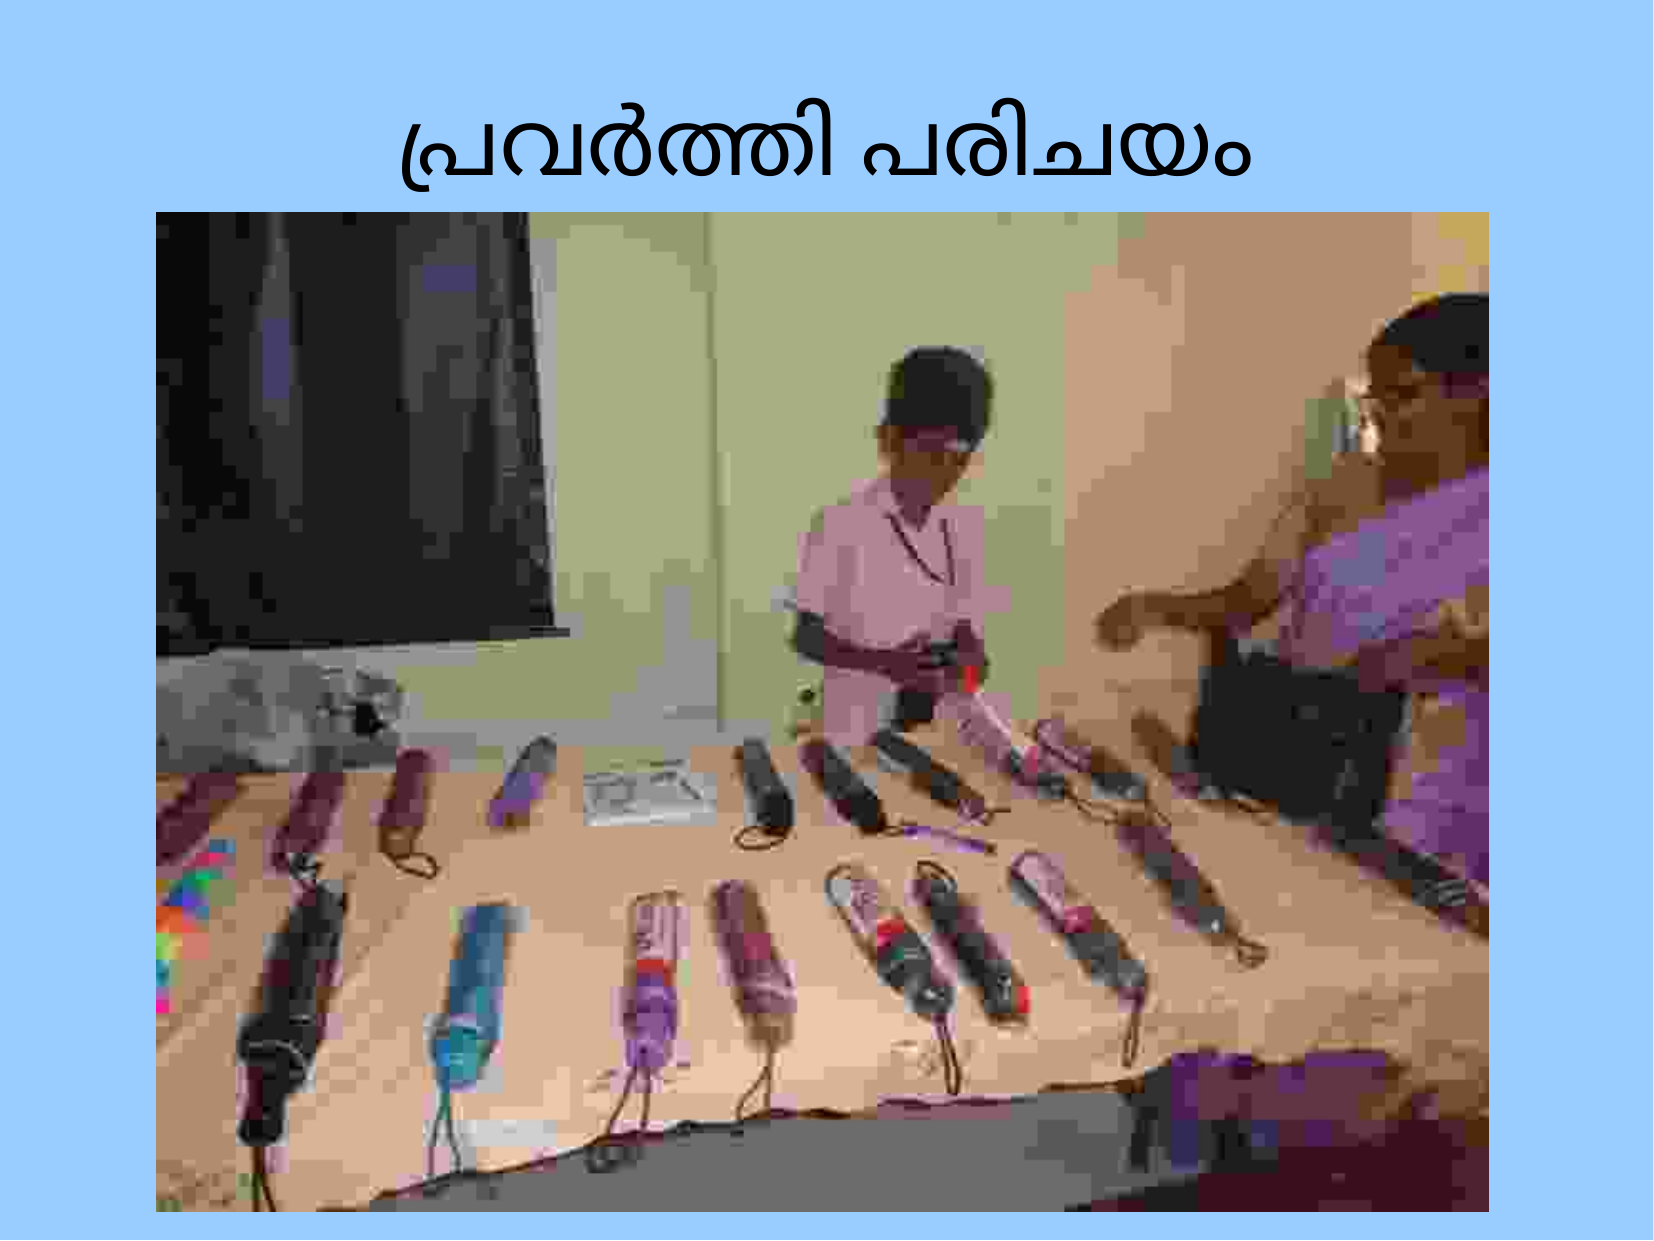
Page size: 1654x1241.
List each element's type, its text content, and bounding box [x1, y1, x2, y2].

picture [156, 212, 1489, 1212]
title പ്രവര്‍ത്തി പരിചയം [82, 49, 1571, 257]
